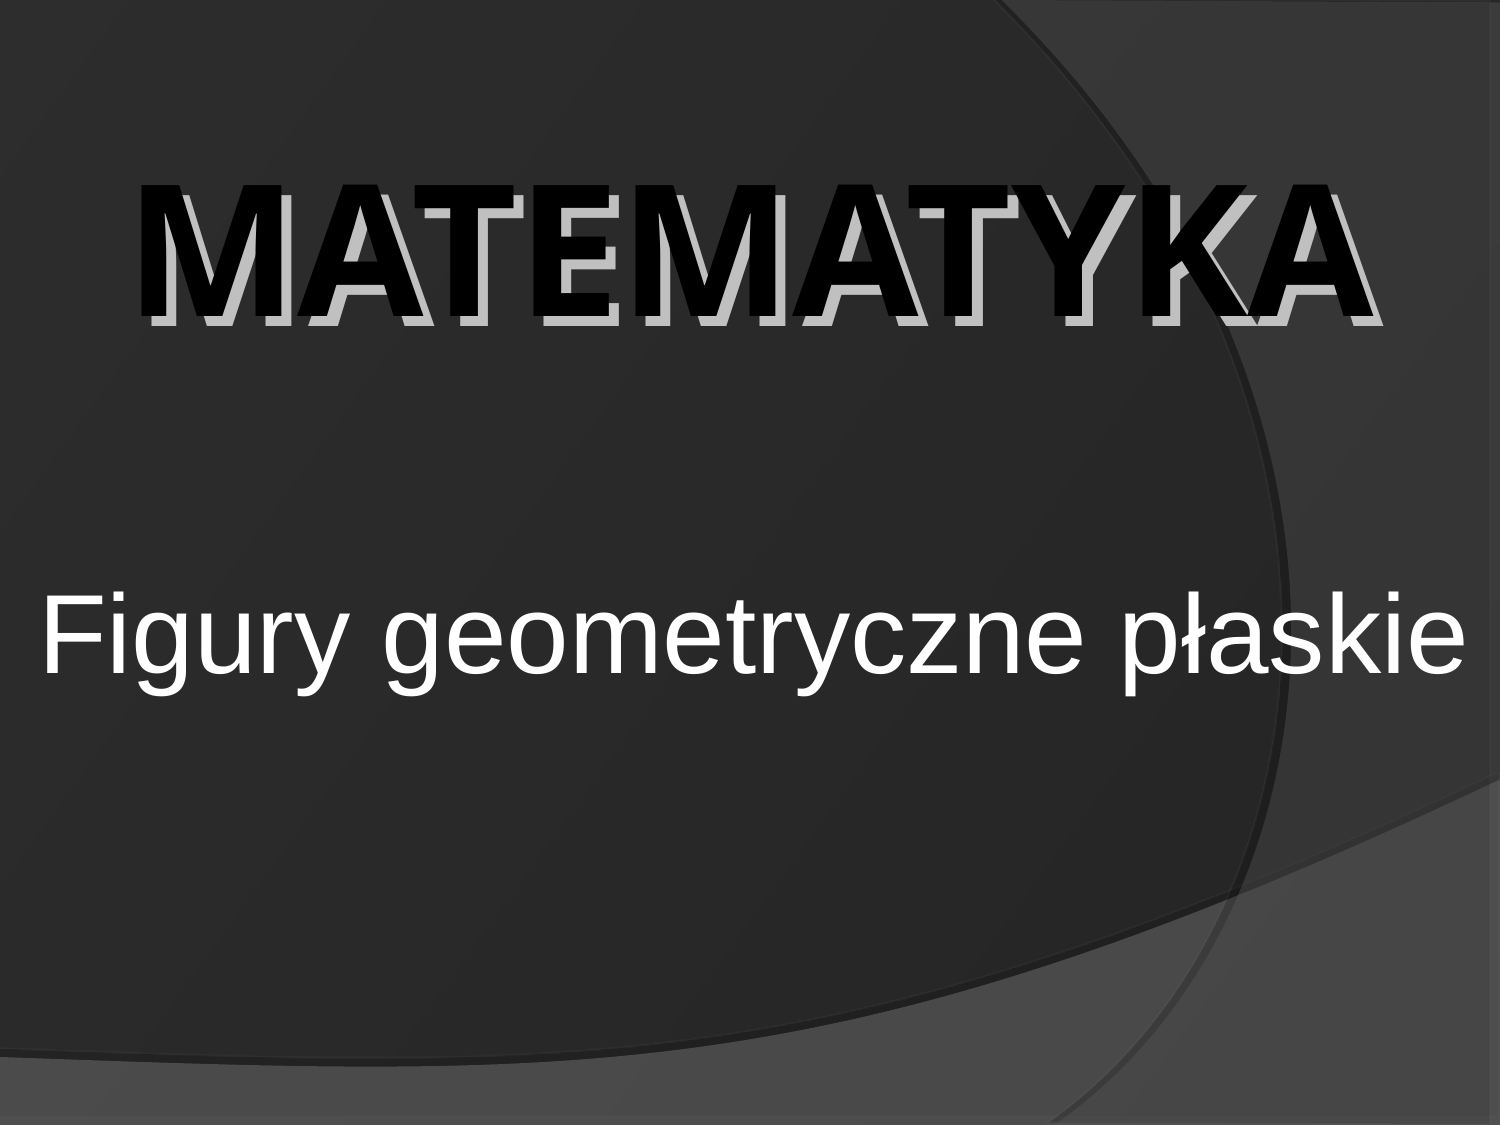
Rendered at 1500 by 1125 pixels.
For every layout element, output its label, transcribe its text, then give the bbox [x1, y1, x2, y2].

title Matematyka [0, 125, 1500, 408]
subtitle Figury geometryczne płaskie [0, 408, 1500, 697]
